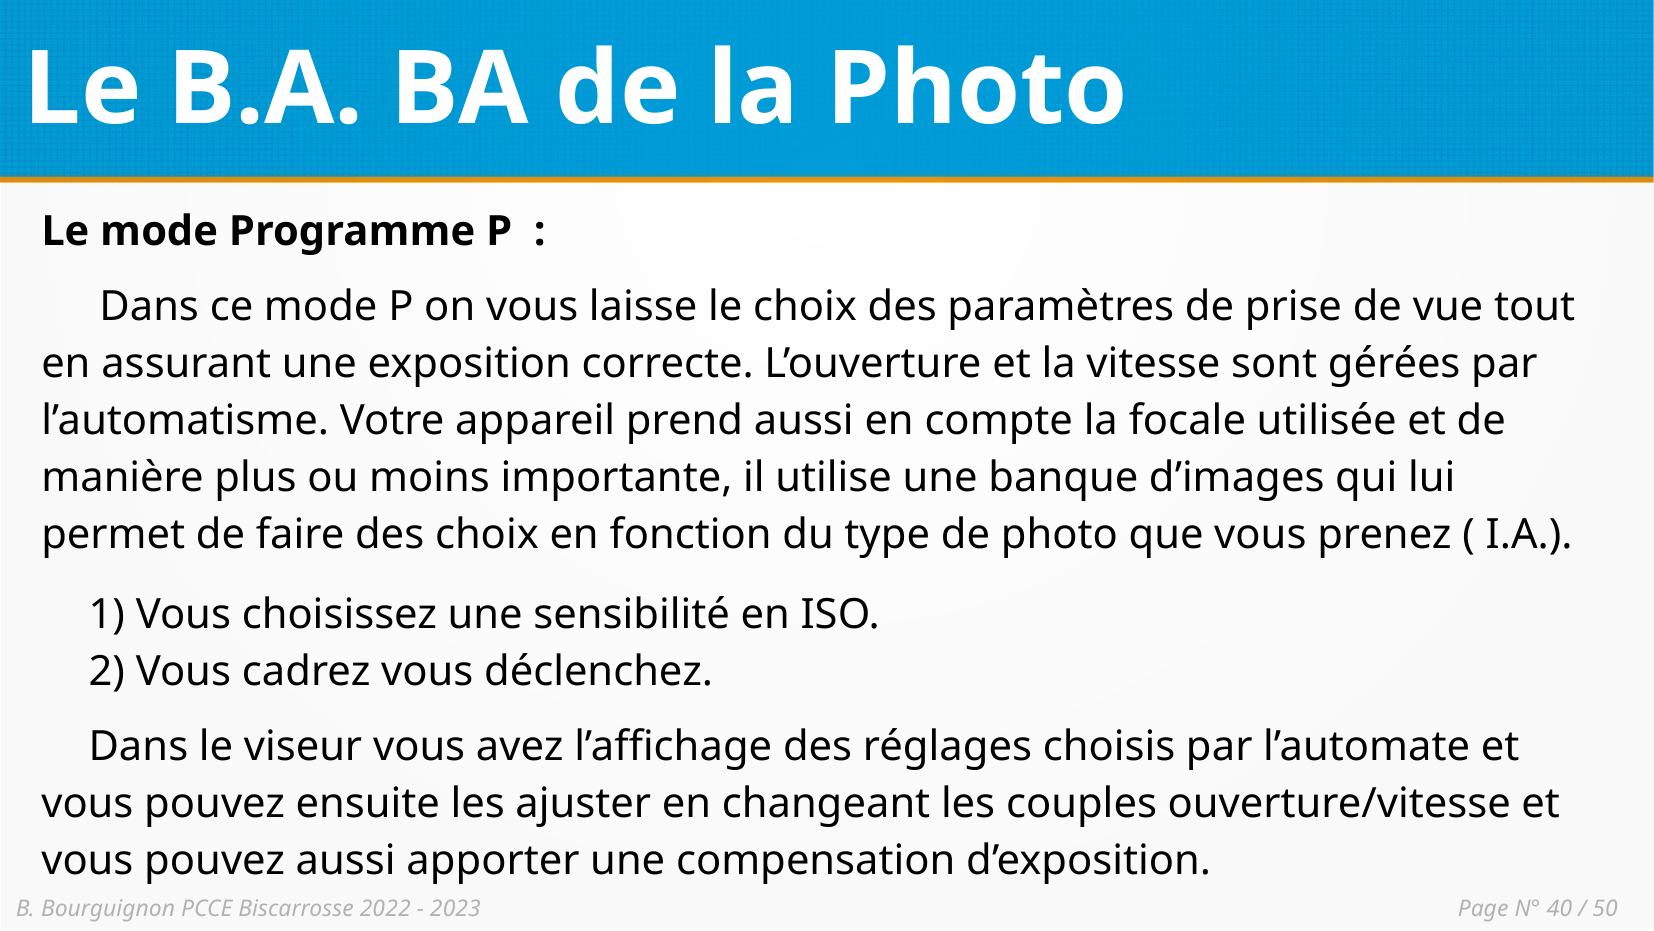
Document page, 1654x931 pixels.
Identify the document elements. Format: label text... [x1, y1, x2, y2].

title Le B.A. BA de la Photo [23, 11, 1630, 154]
text_box Le mode Programme P : Dans ce mode P on vous laisse le choix des paramètres de prise de vue tout en assurant une exposition correcte. L’ouverture et la vitesse sont gérées par l’automatisme. Votre appareil prend aussi en compte la focale utilisée et de manière plus ou moins importante, il utilise une banque d’images qui lui permet de faire des choix en fonction du type de photo que vous prenez ( I.A.). Vous choisissez une sensibilité en ISO. Vous cadrez vous déclenchez. Dans le viseur vous avez l’affichage des réglages choisis par l’automate et vous pouvez ensuite les ajuster en changeant les couples ouverture/vitesse et vous pouvez aussi apporter une compensation d’exposition. [35, 194, 1607, 858]
picture [0, 175, 1654, 931]
